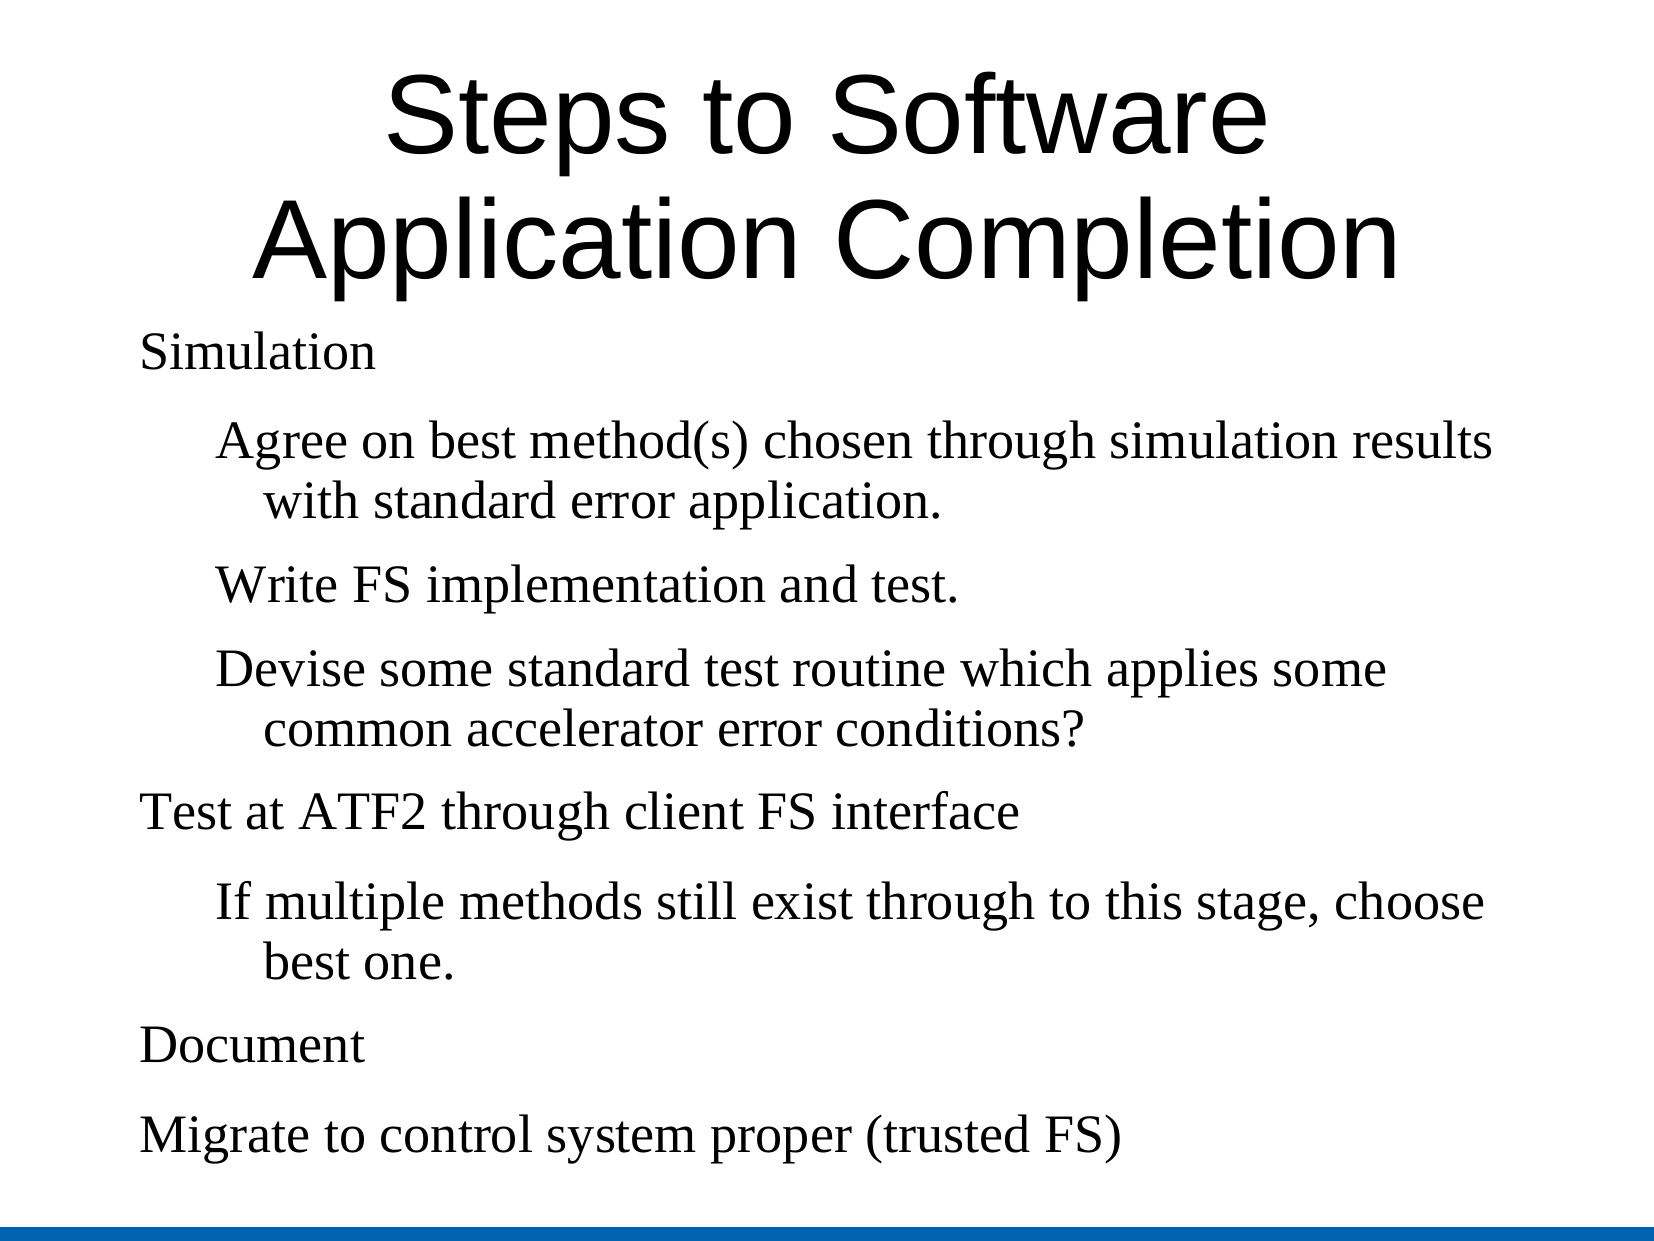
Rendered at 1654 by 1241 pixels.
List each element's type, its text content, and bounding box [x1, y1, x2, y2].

list Simulation Agree on best method(s) chosen through simulation results with standard error application. Write FS implementation and test. Devise some standard test routine which applies some common accelerator error conditions? Test at ATF2 through client FS interface If multiple methods still exist through to this stage, choose best one. Document Migrate to control system proper (trusted FS) [121, 321, 1533, 1225]
title Steps to Software Application Completion [121, 37, 1533, 317]
